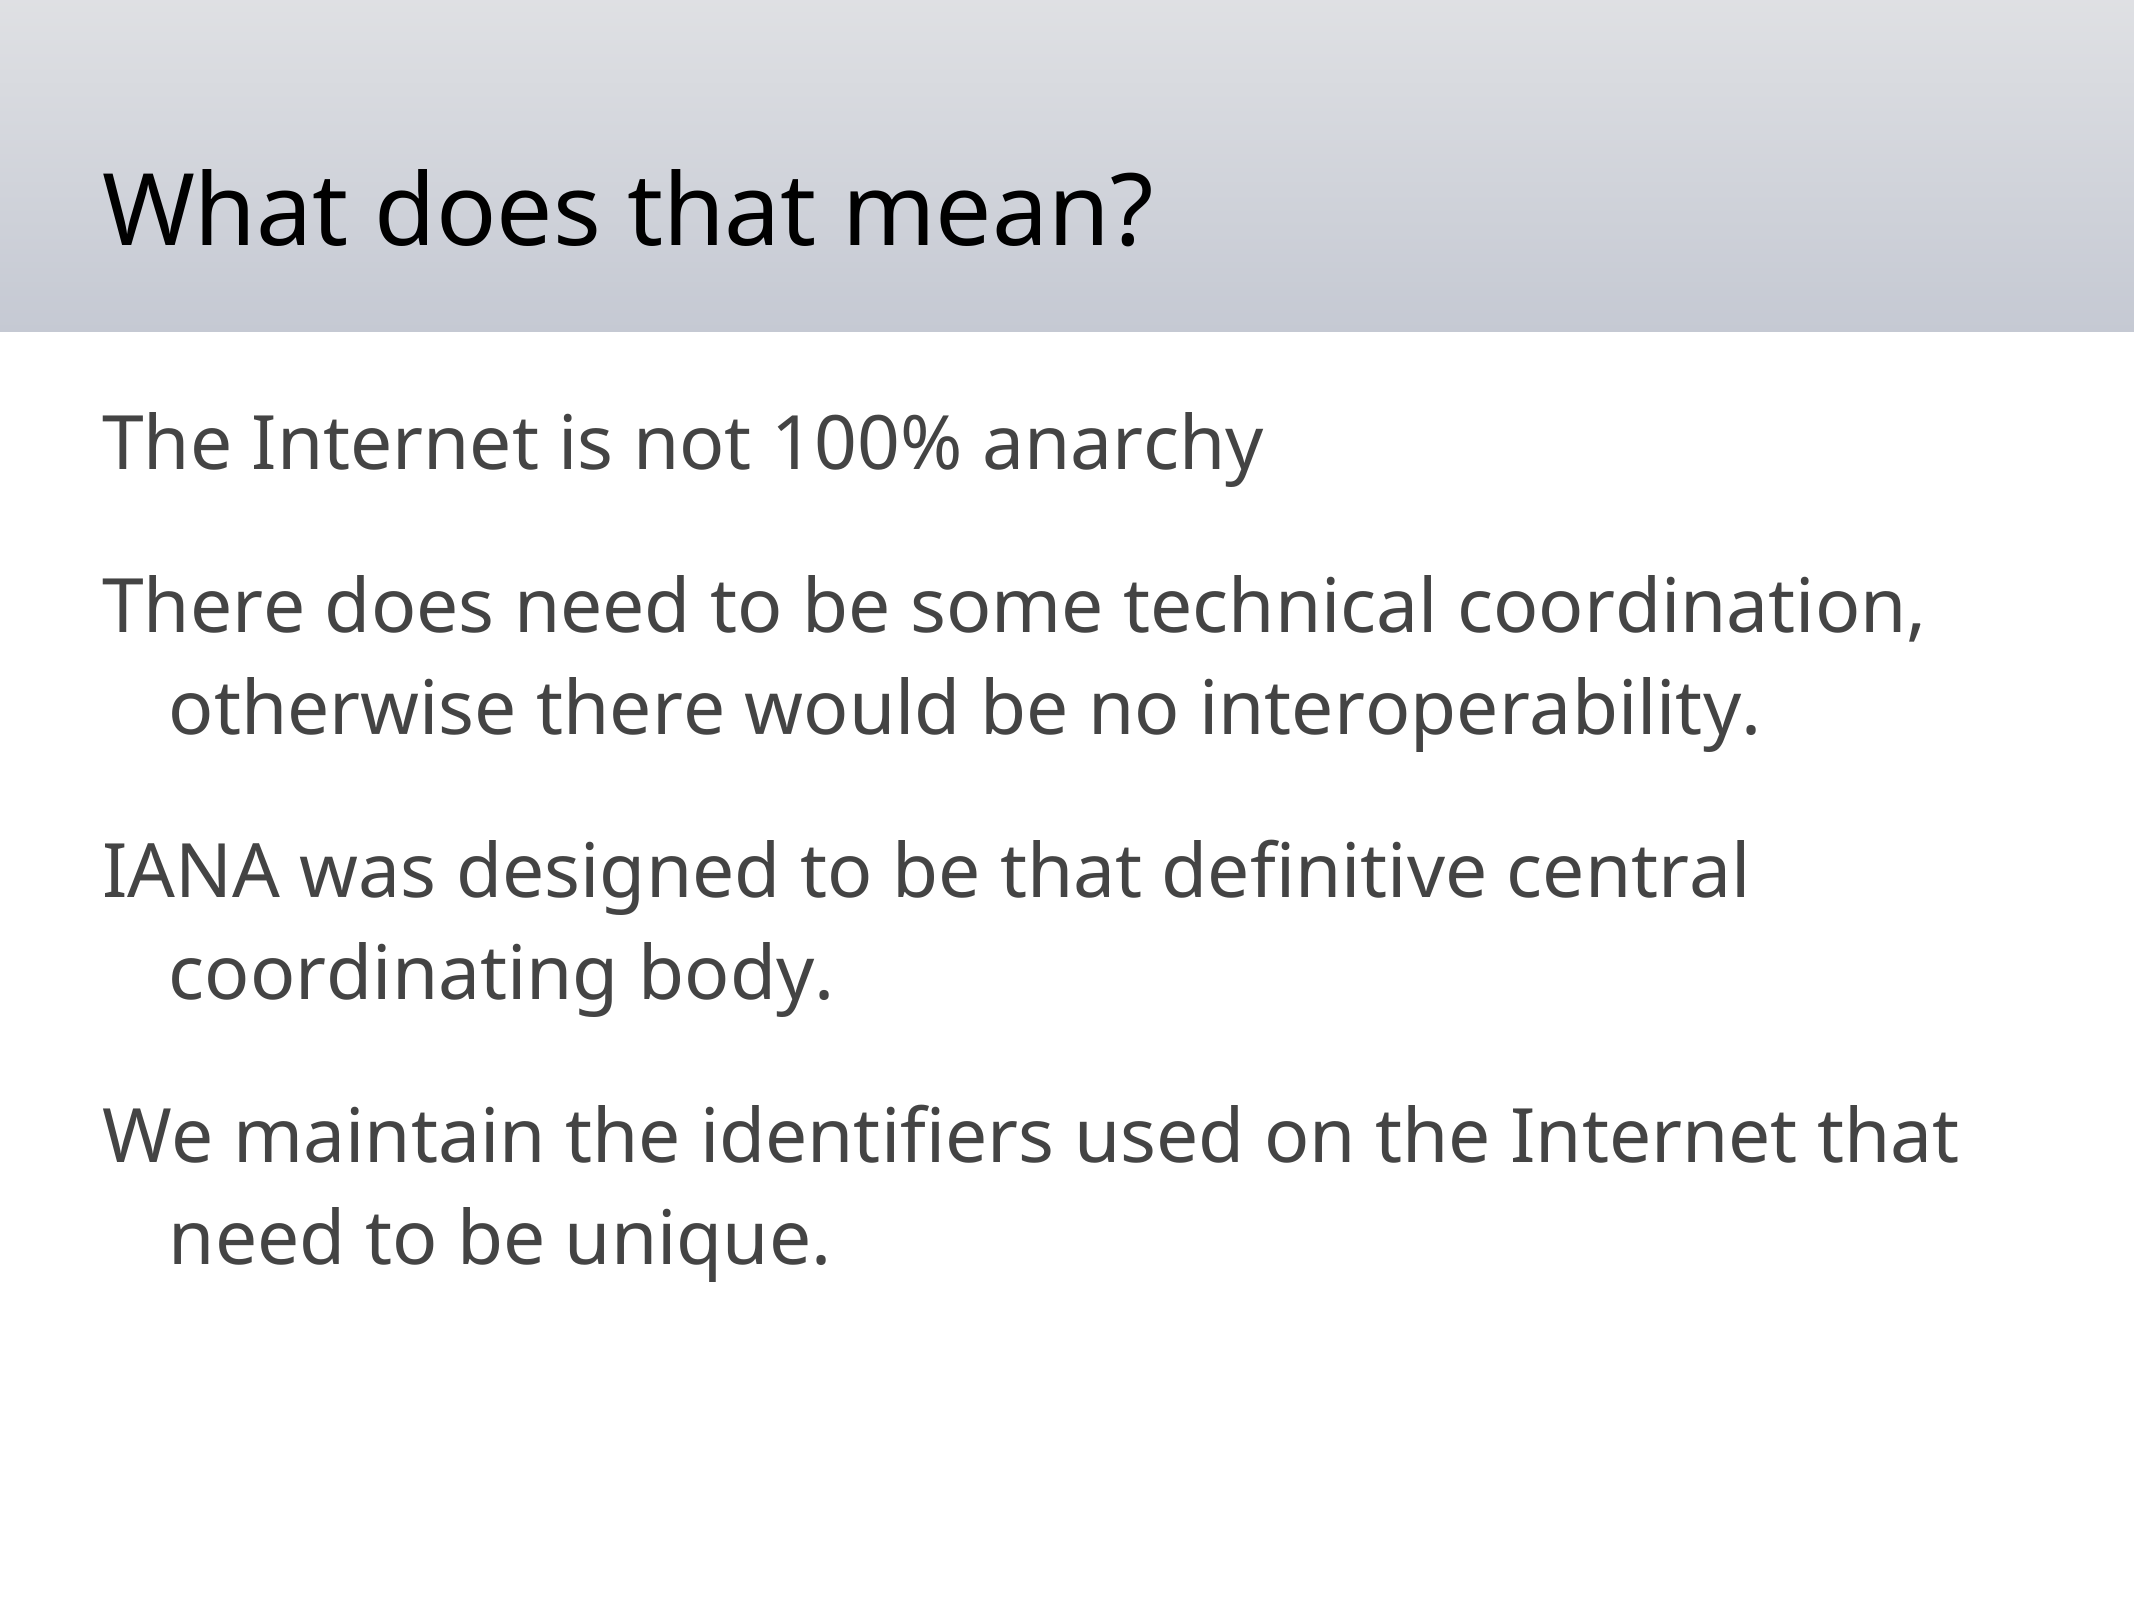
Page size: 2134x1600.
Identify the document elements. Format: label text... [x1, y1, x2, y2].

list The Internet is not 100% anarchy There does need to be some technical coordination, otherwise there would be no interoperability. IANA was designed to be that definitive central coordinating body. We maintain the identifiers used on the Internet that need to be unique. [93, 381, 2040, 1459]
text_box [0, 0, 2134, 332]
title What does that mean? [93, 54, 2040, 284]
